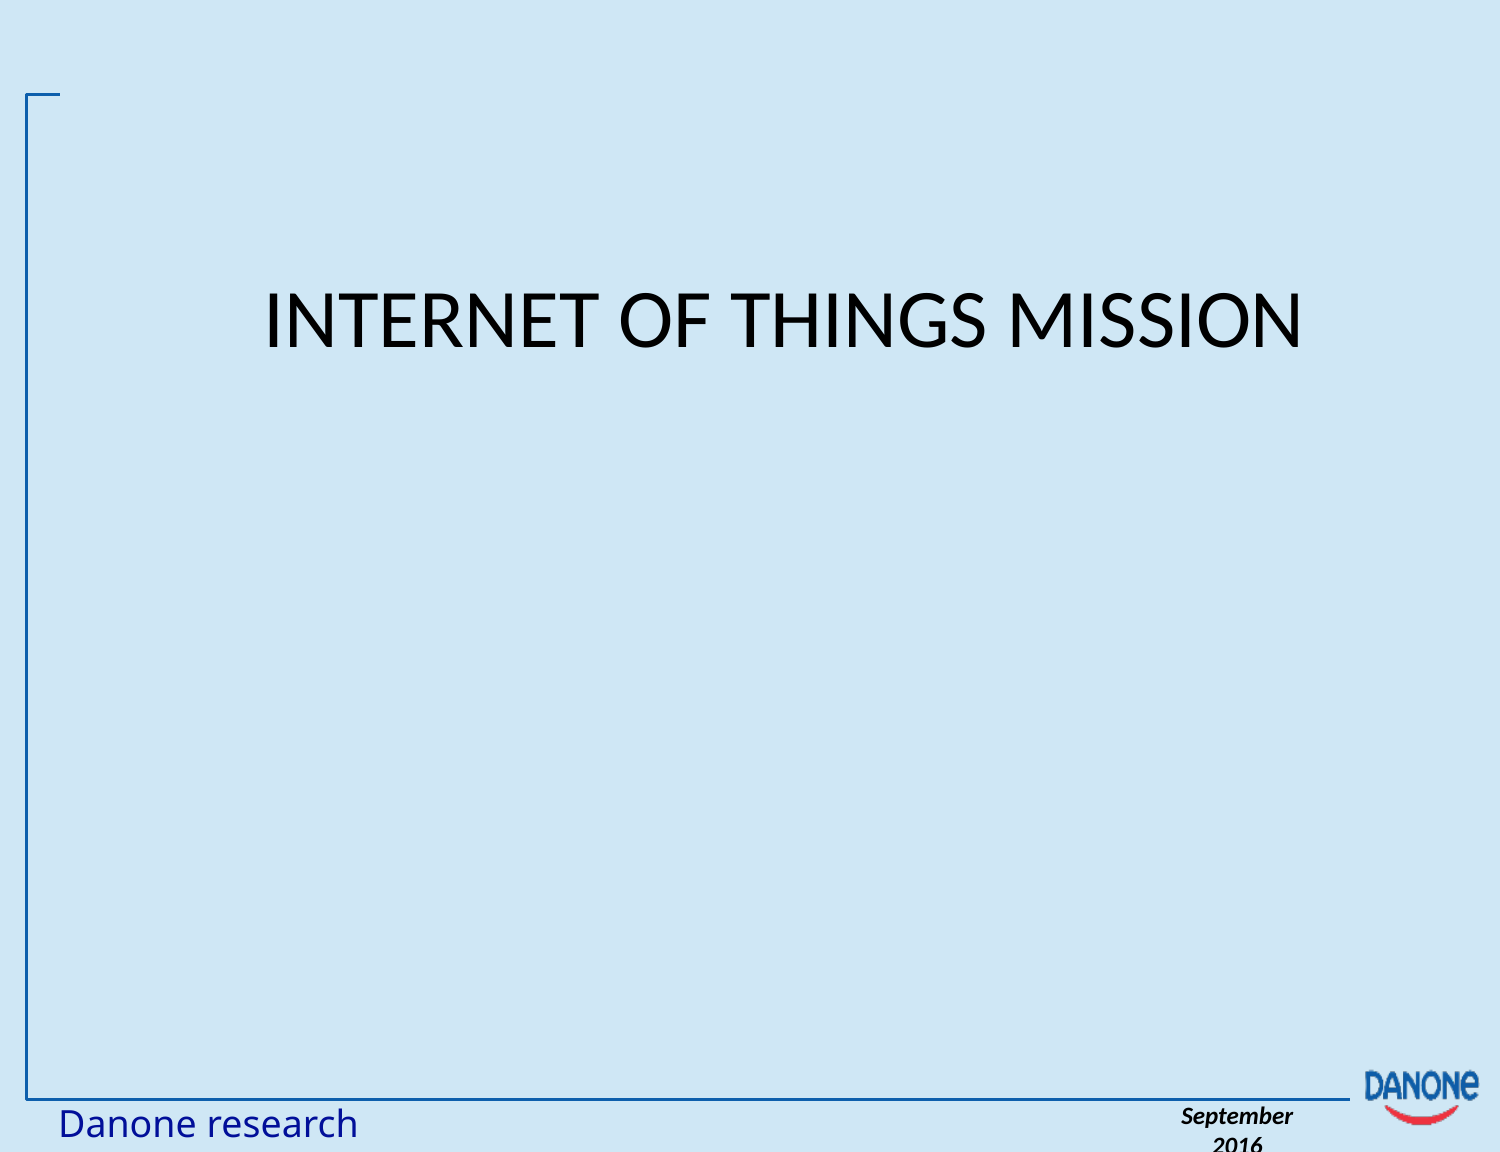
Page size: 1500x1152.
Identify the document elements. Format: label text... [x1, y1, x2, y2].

text_box Danone research [43, 1092, 392, 1152]
text_box September 2016 [1147, 1092, 1327, 1152]
text_box INTERNET OF THINGS MISSION [248, 257, 1321, 372]
picture [1362, 1067, 1482, 1130]
